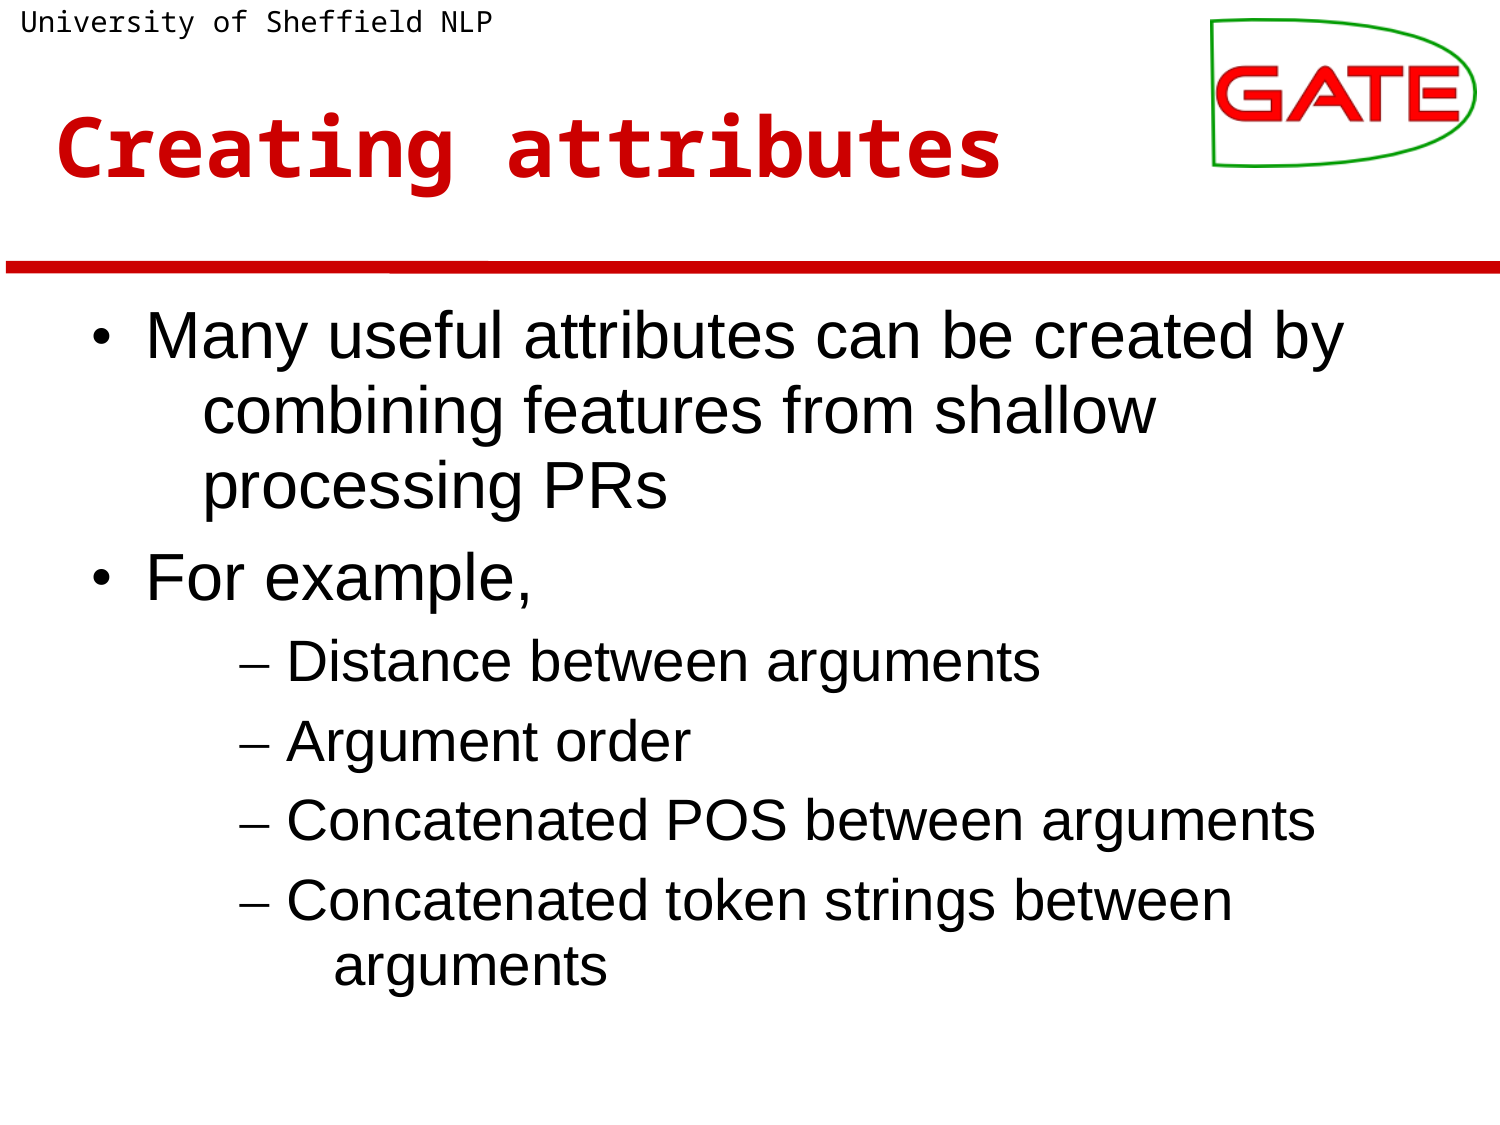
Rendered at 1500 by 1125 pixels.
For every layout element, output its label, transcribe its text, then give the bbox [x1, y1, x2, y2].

picture [1210, 18, 1477, 168]
list Many useful attributes can be created by combining features from shallow processing PRs For example, Distance between arguments Argument order Concatenated POS between arguments Concatenated token strings between arguments [74, 290, 1425, 1034]
title Creating attributes [41, 37, 1391, 254]
